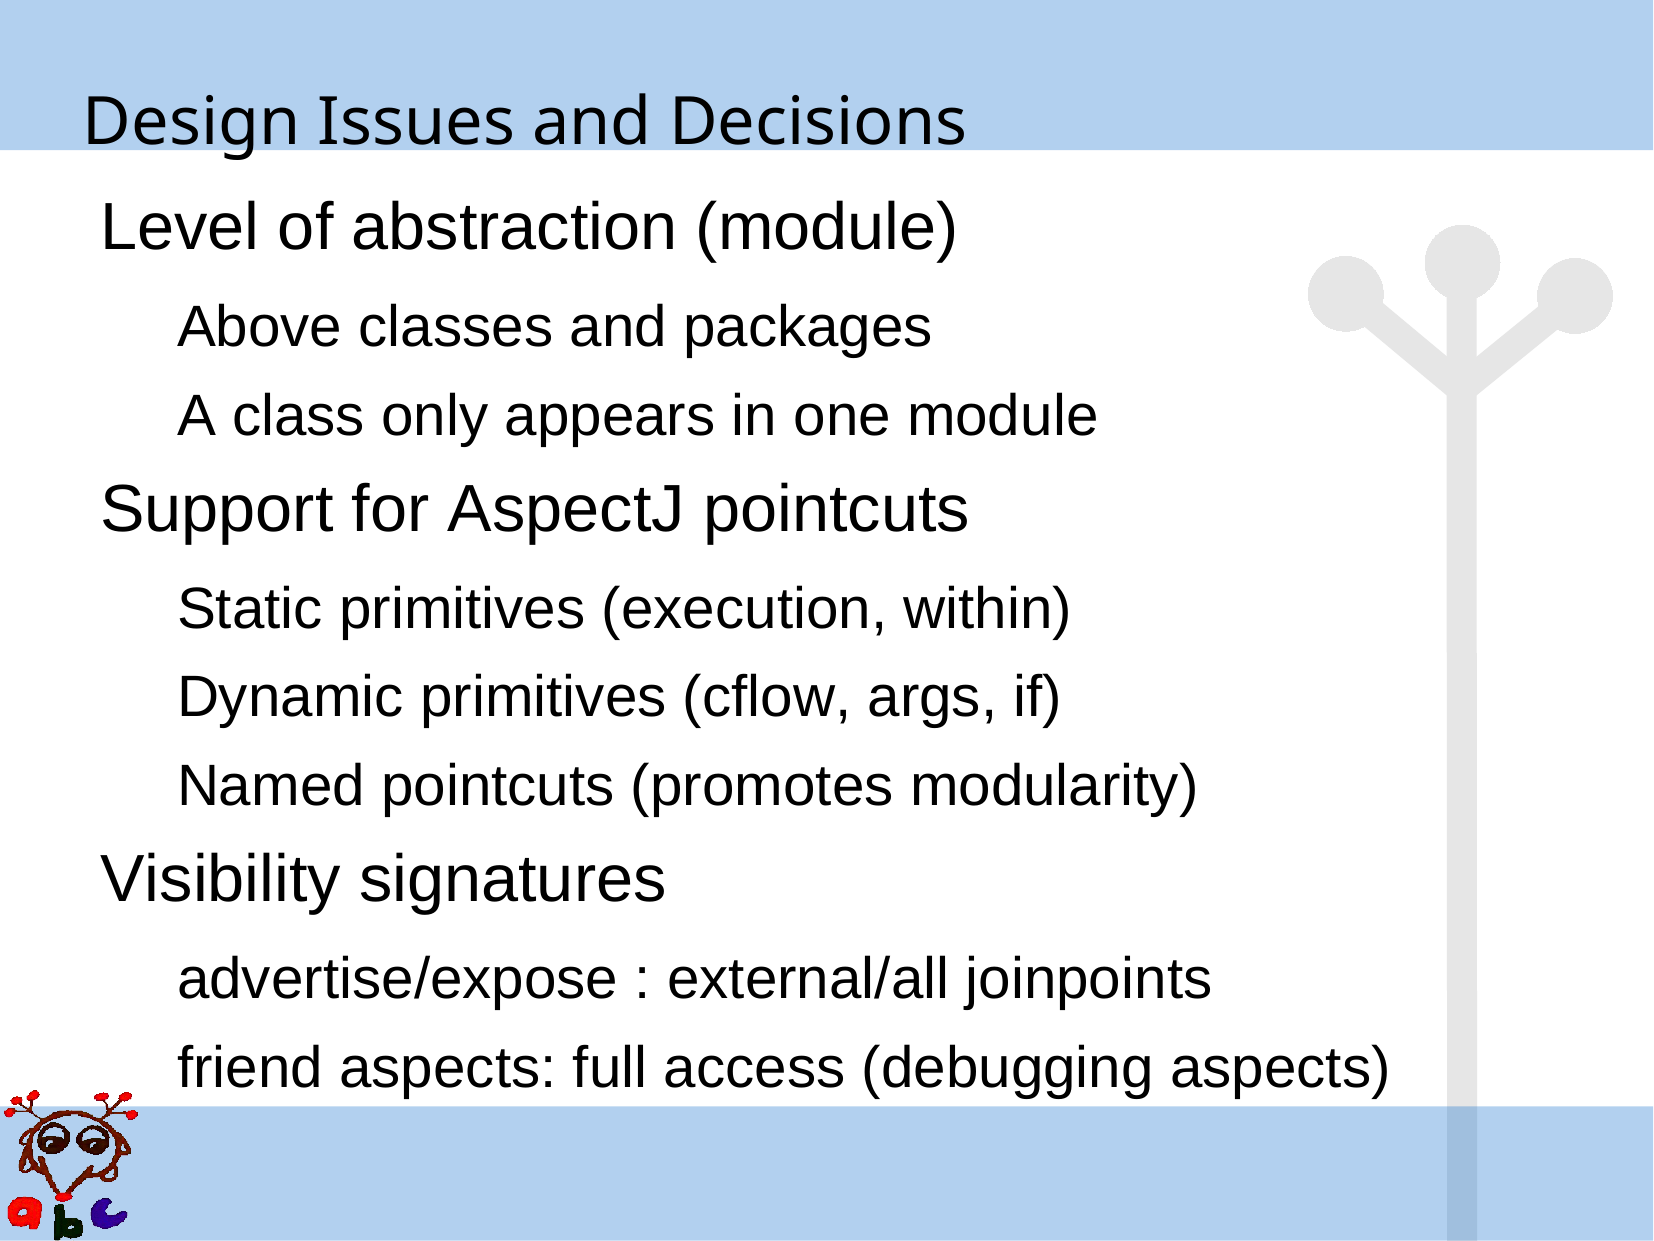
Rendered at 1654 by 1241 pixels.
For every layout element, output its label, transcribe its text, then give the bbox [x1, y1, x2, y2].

picture [0, 1088, 139, 1241]
title Design Issues and Decisions [82, 49, 1576, 188]
list Level of abstraction (module) Above classes and packages A class only appears in one module Support for AspectJ pointcuts Static primitives (execution, within) Dynamic primitives (cflow, args, if) Named pointcuts (promotes modularity) Visibility signatures advertise/expose : external/all joinpoints friend aspects: full access (debugging aspects) [82, 189, 1571, 1098]
